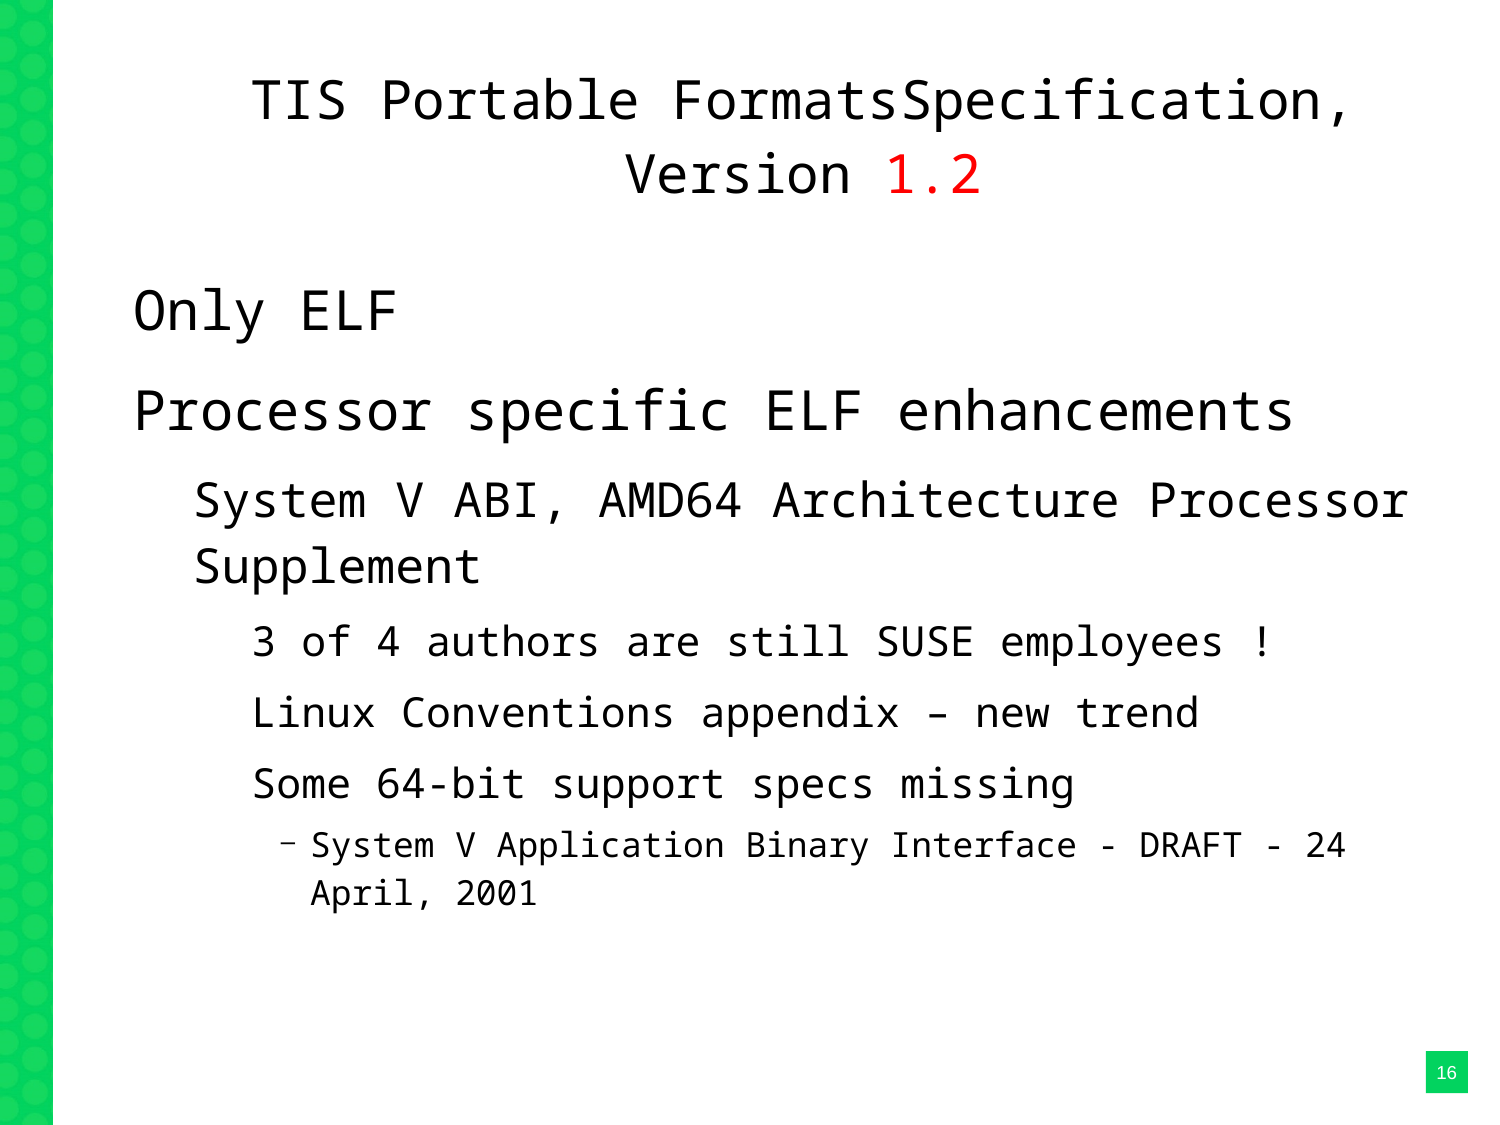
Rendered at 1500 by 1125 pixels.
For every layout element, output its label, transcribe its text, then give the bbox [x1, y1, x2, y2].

picture [0, 0, 53, 1125]
list Only ELF Processor specific ELF enhancements System V ABI, AMD64 Architecture Processor Supplement 3 of 4 authors are still SUSE employees ! Linux Conventions appendix – new trend Some 64-bit support specs missing System V Application Binary Interface - DRAFT - 24 April, 2001 [75, 271, 1426, 924]
text_box <number> [1425, 1051, 1468, 1094]
title TIS Portable FormatsSpecification, Version 1.2 [75, 42, 1426, 229]
